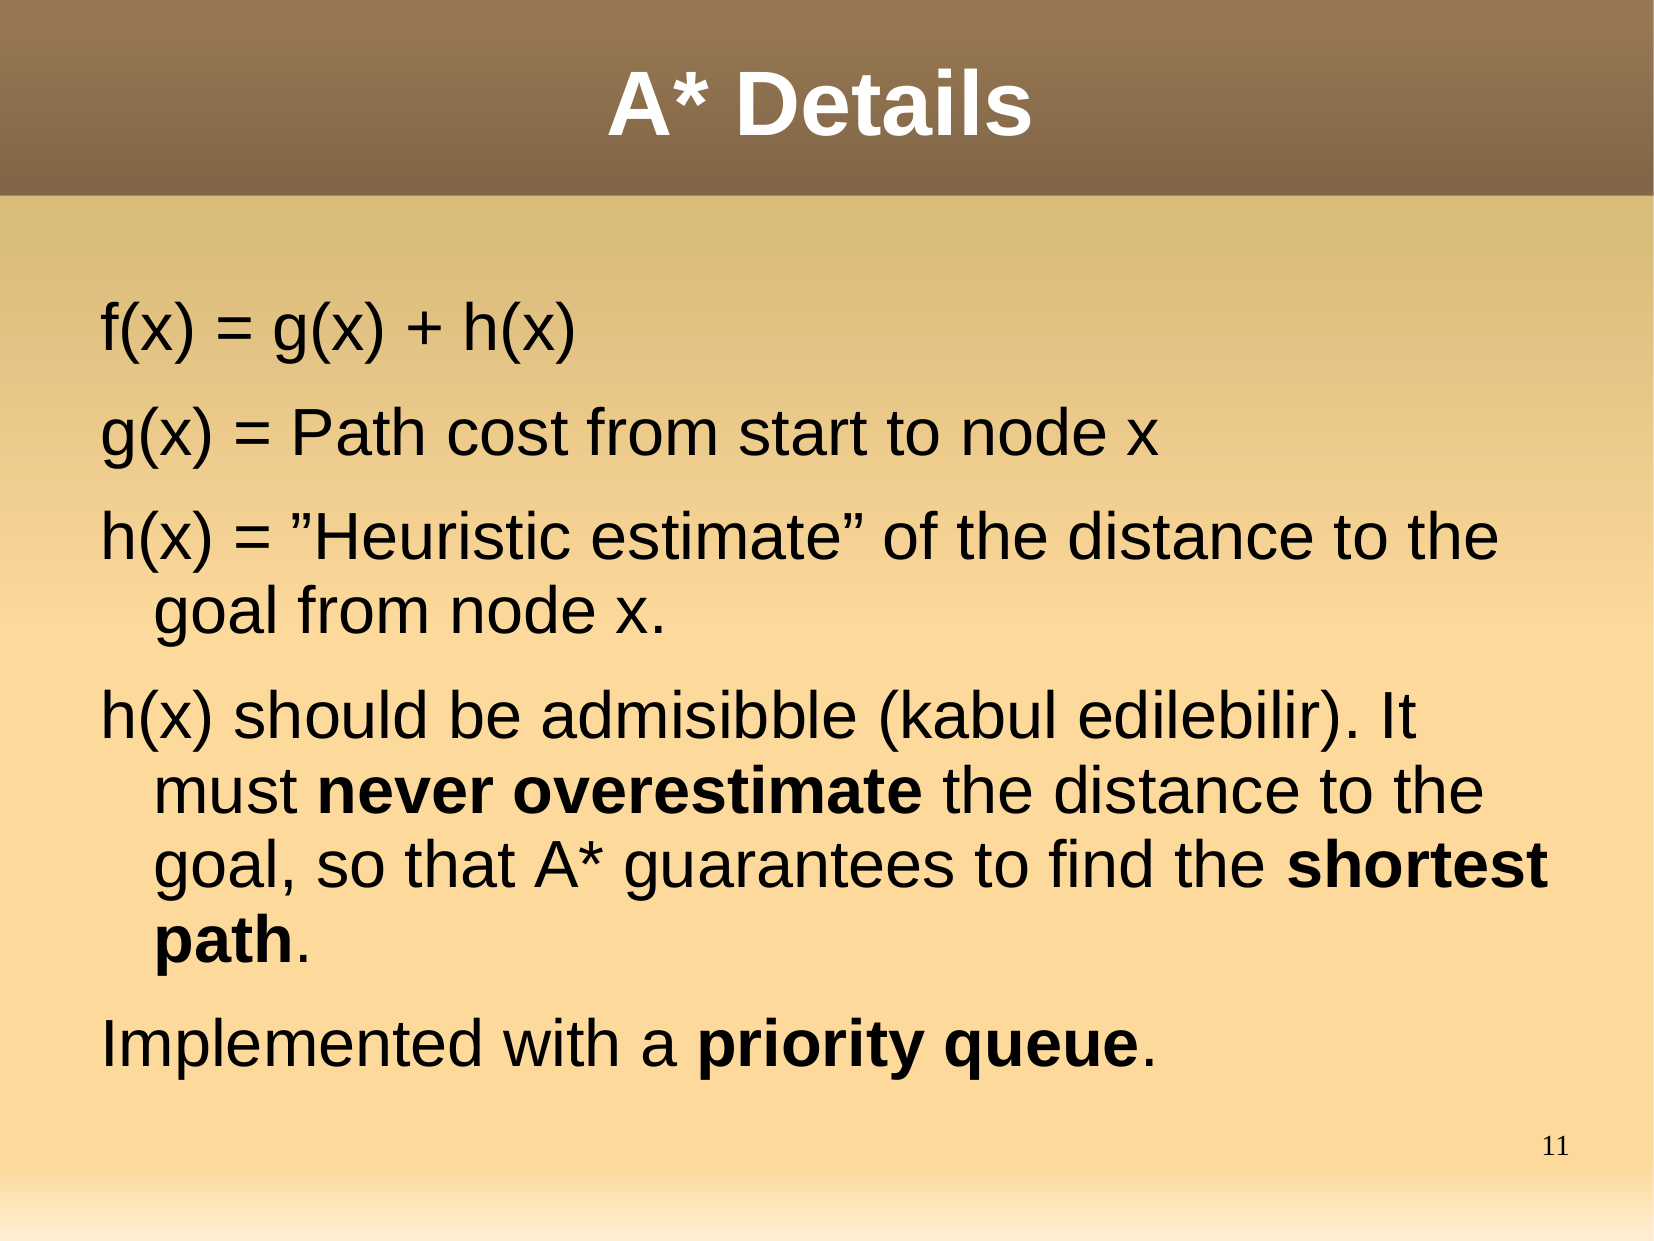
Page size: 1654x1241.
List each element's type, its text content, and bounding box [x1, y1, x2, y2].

picture [0, 0, 1654, 1241]
list f(x) = g(x) + h(x) g(x) = Path cost from start to node x h(x) = ”Heuristic estimate” of the distance to the goal from node x. h(x) should be admisibble (kabul edilebilir). It must never overestimate the distance to the goal, so that A* guarantees to find the shortest path. Implemented with a priority queue. [82, 290, 1571, 1094]
title A* Details [76, 7, 1565, 200]
